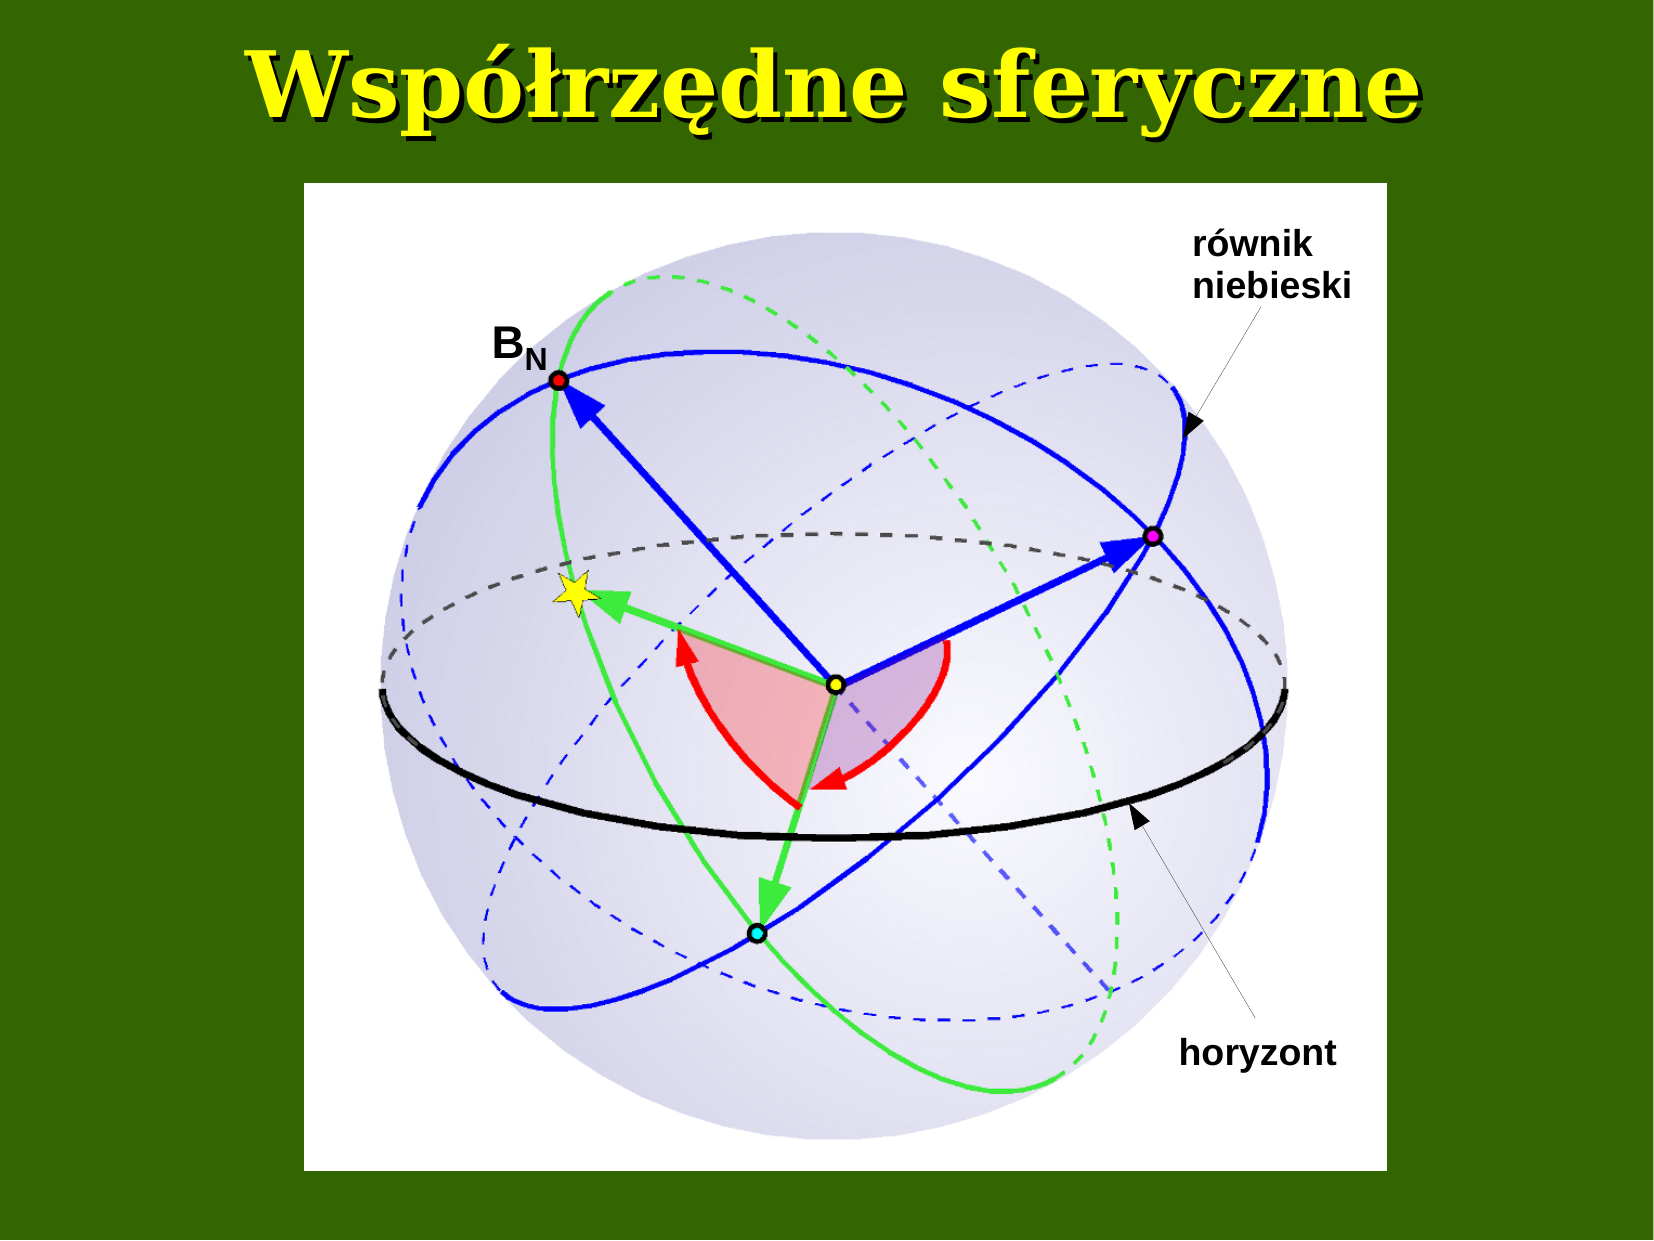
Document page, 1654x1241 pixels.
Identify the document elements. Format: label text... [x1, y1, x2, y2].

title Współrzędne sferyczne [90, 25, 1579, 146]
text_box horyzont [1163, 1023, 1352, 1081]
text_box BN [476, 309, 563, 385]
text_box równik niebieski [1177, 215, 1368, 315]
picture [304, 183, 1387, 1171]
